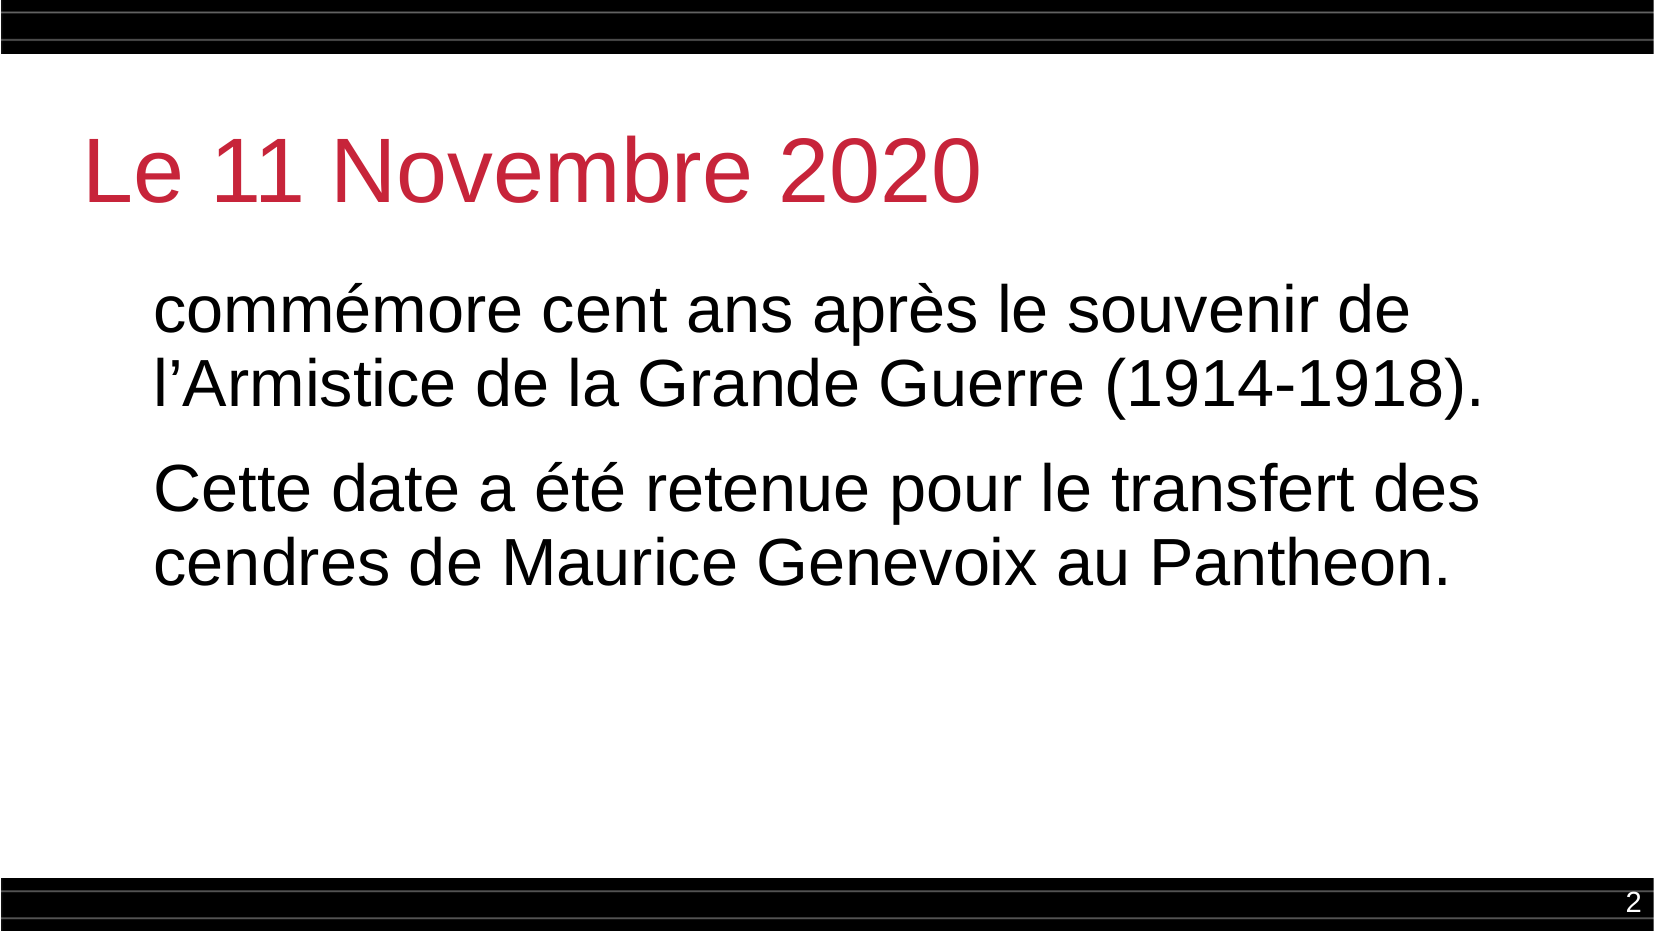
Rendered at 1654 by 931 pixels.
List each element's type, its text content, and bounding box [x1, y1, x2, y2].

picture [1, 0, 1654, 54]
list commémore cent ans après le souvenir de l’Armistice de la Grande Guerre (1914-1918). Cette date a été retenue pour le transfert des cendres de Maurice Genevoix au Pantheon. [82, 271, 1571, 851]
picture [1, 878, 1654, 931]
title Le 11 Novembre 2020 [82, 92, 1571, 249]
